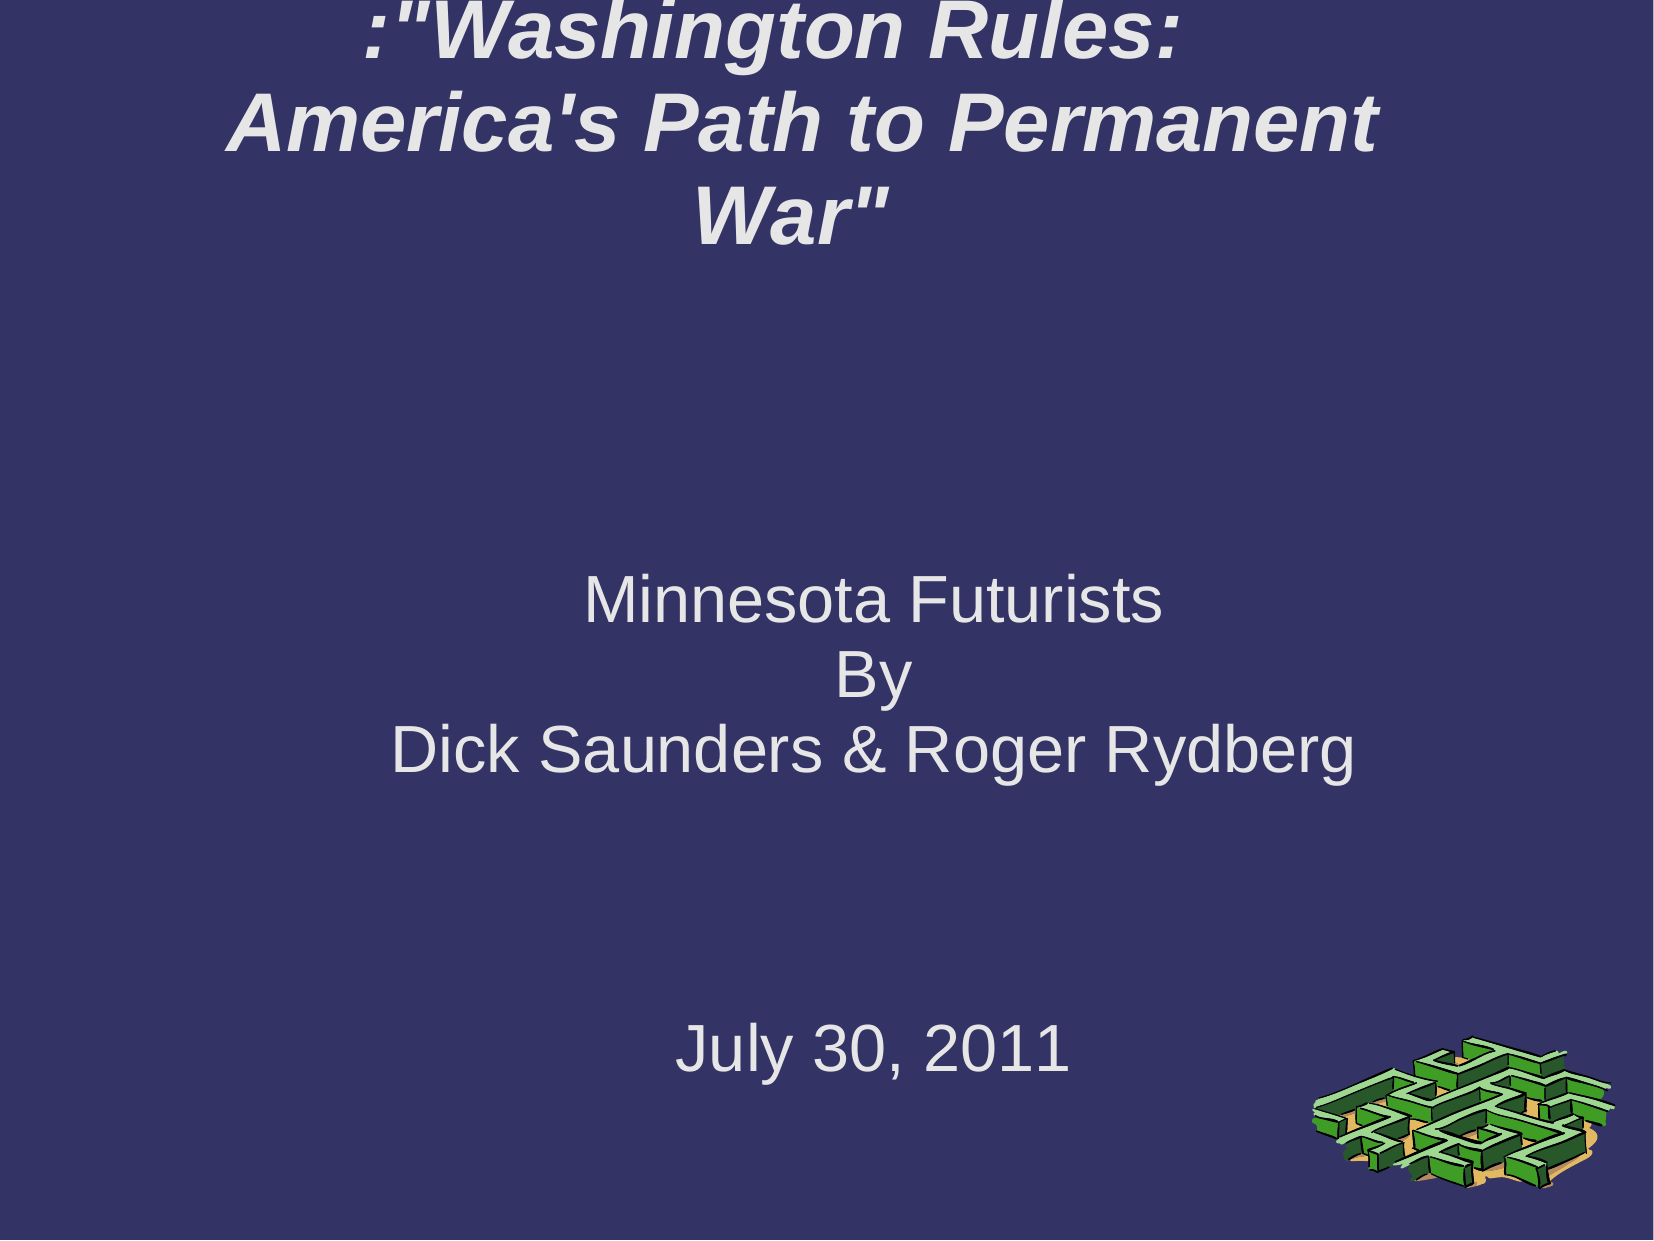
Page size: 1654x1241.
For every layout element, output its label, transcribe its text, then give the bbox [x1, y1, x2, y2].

title :"Washington Rules: America's Path to Permanent War" [121, 0, 1426, 263]
list Minnesota Futurists By Dick Saunders & Roger Rydberg July 30, 2011 [178, 562, 1570, 1159]
